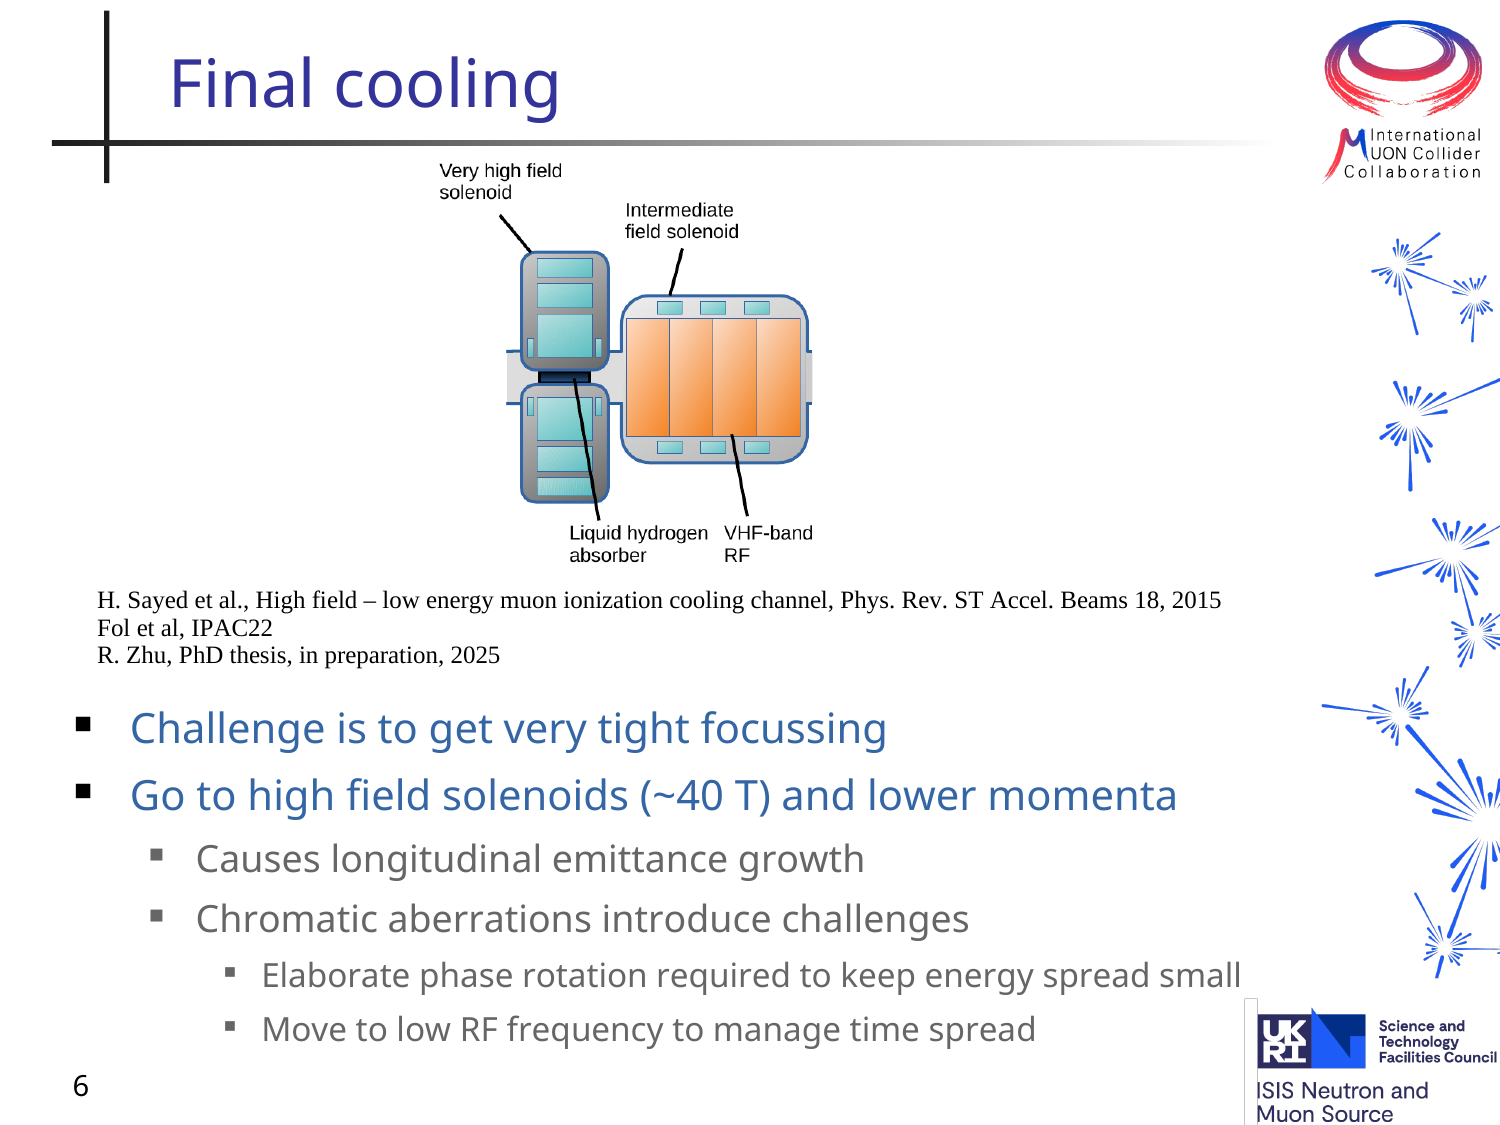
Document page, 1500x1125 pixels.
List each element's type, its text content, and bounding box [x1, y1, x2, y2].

picture [0, 153, 1500, 1125]
text_box H. Sayed et al., High field – low energy muon ionization cooling channel, Phys. Rev. ST Accel. Beams 18, 2015 Fol et al, IPAC22 R. Zhu, PhD thesis, in preparation, 2025 [82, 578, 1441, 705]
title Final cooling [168, 0, 1447, 176]
picture [1322, 20, 1482, 184]
list Challenge is to get very tight focussing Go to high field solenoids (~40 T) and lower momenta Causes longitudinal emittance growth Chromatic aberrations introduce challenges Elaborate phase rotation required to keep energy spread small Move to low RF frequency to manage time spread [59, 690, 1477, 1038]
